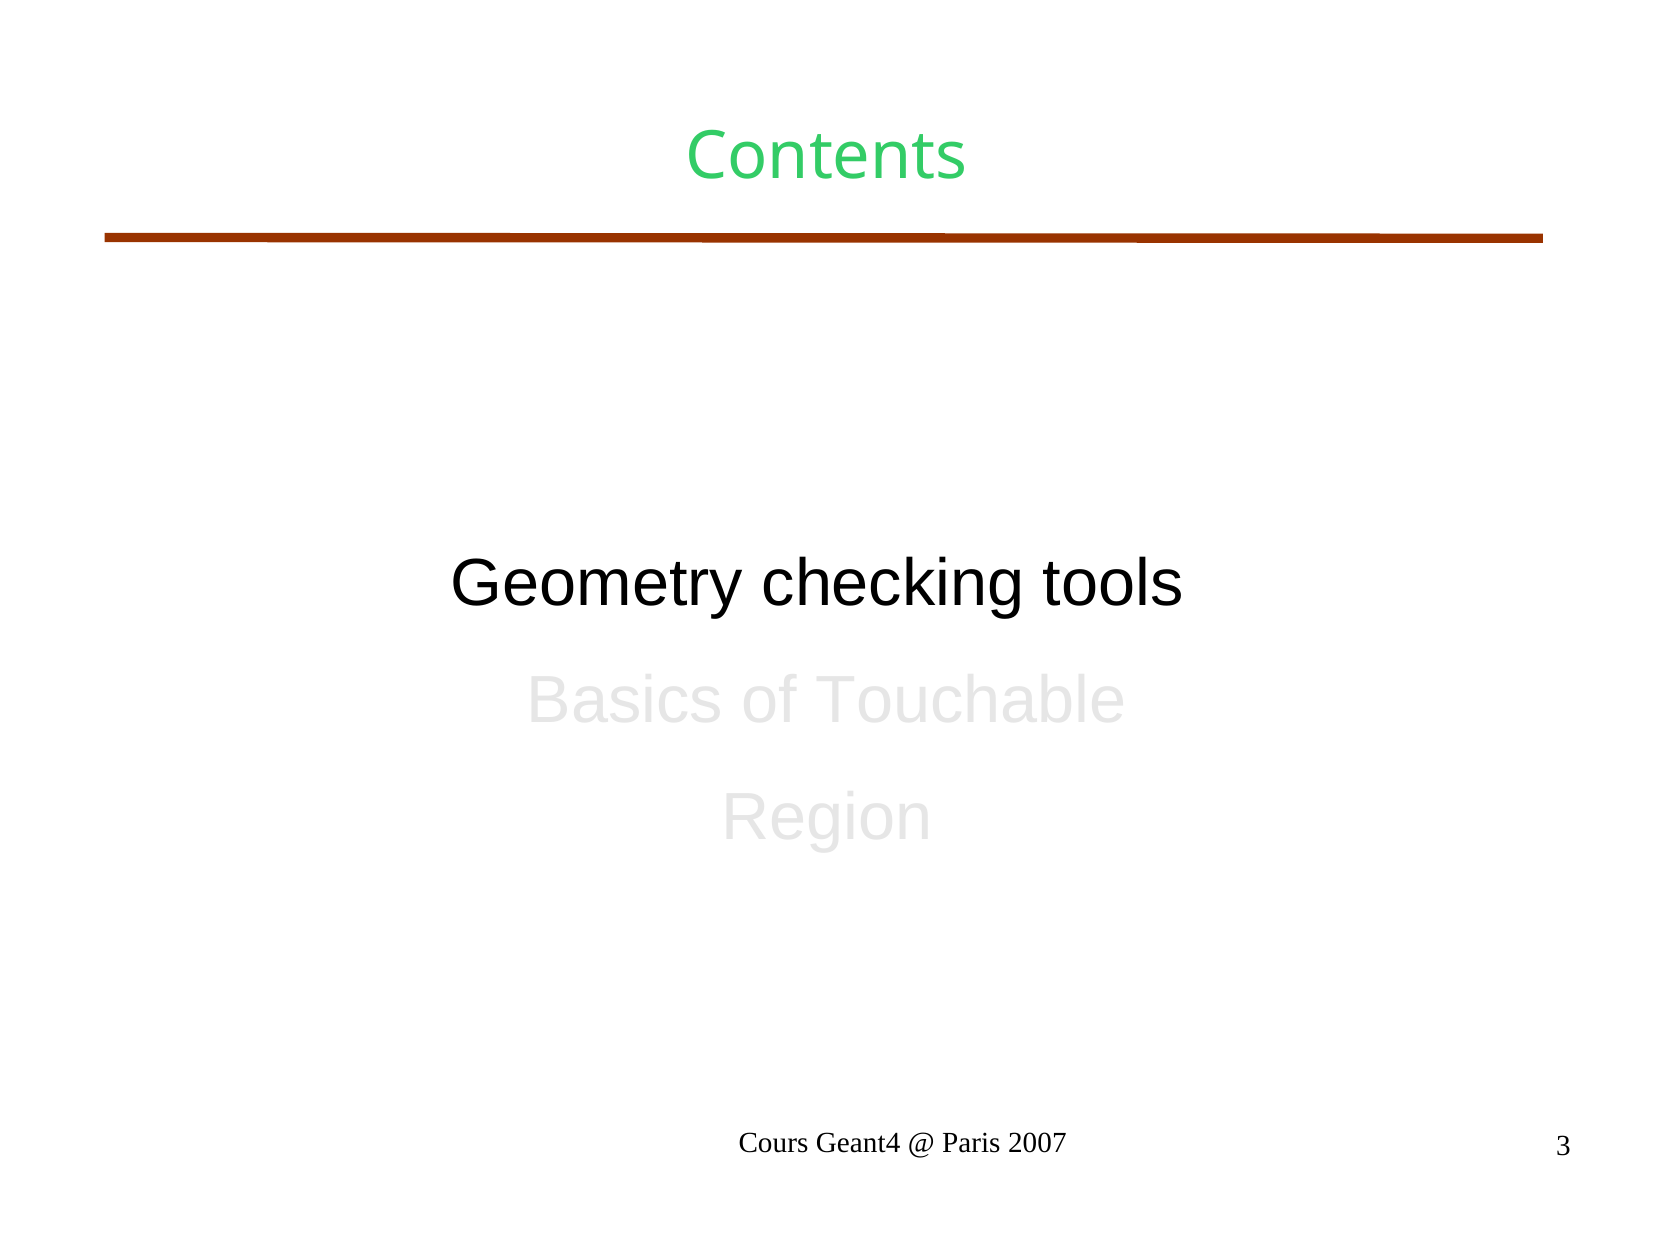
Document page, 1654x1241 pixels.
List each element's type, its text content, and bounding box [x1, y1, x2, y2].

title Contents [82, 49, 1571, 257]
subtitle Geometry checking tools Basics of Touchable Region [82, 290, 1571, 1109]
